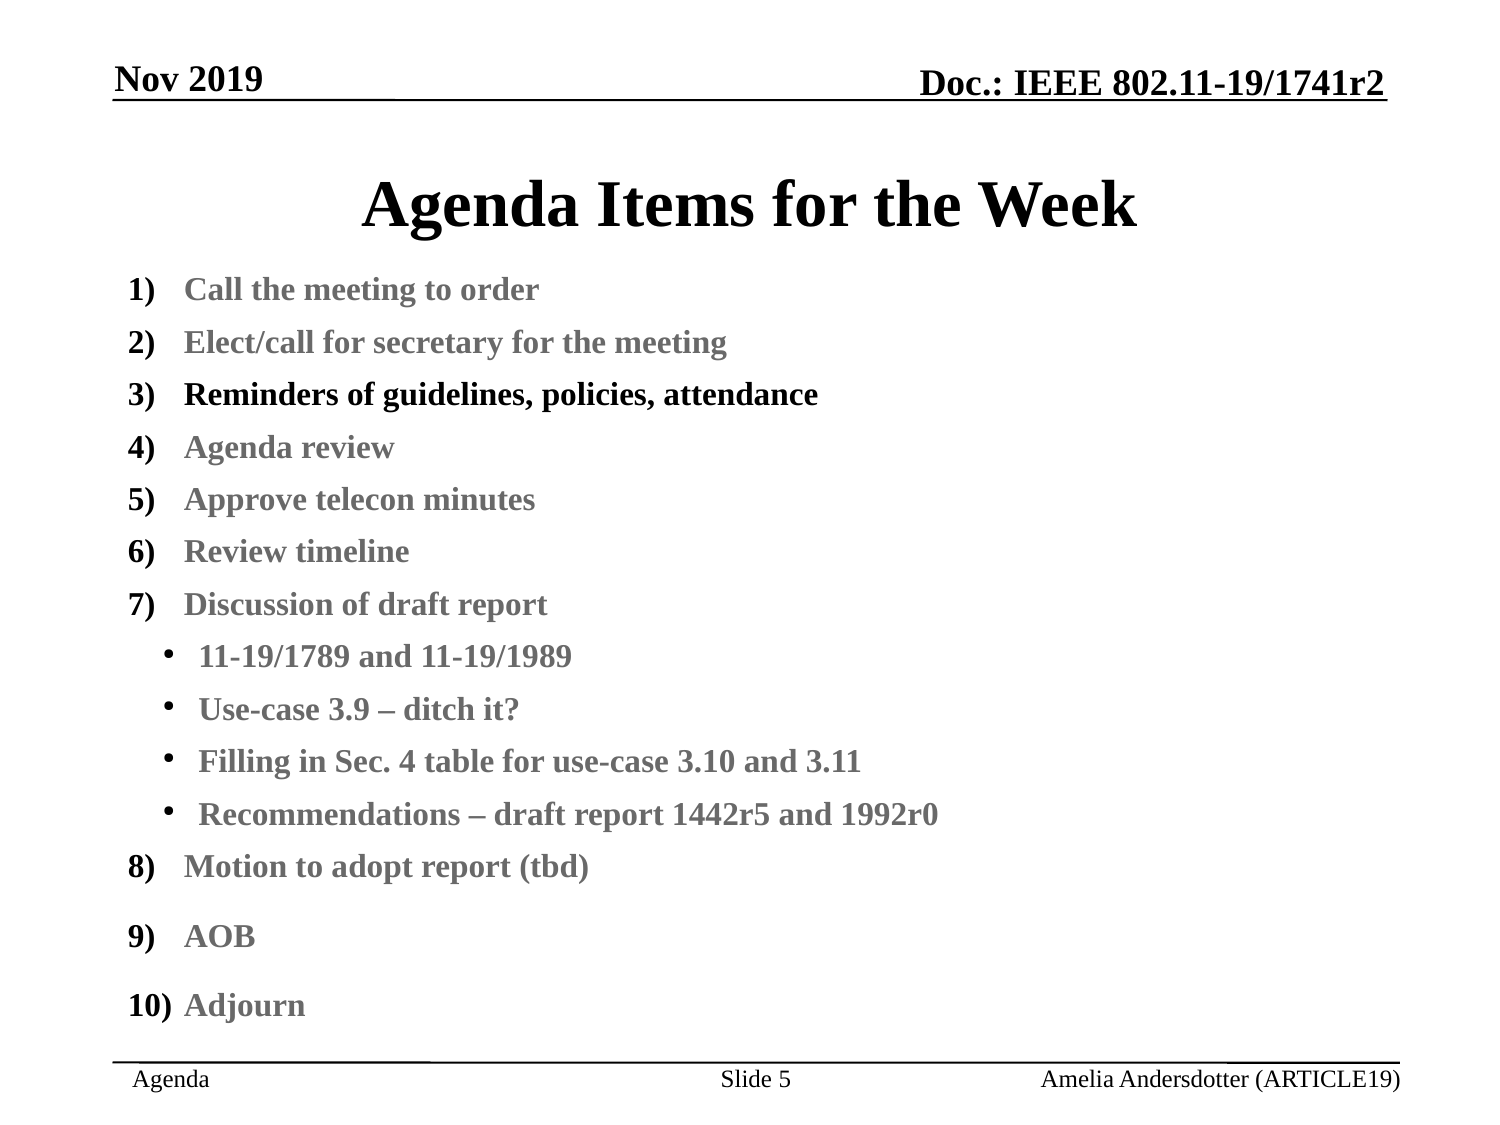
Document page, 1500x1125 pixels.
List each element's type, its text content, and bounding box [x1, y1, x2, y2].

text_box Call the meeting to order Elect/call for secretary for the meeting Reminders of guidelines, policies, attendance Agenda review Approve telecon minutes Review timeline Discussion of draft report 11-19/1789 and 11-19/1989 Use-case 3.9 – ditch it? Filling in Sec. 4 table for use-case 3.10 and 3.11 Recommendations – draft report 1442r5 and 1992r0 Motion to adopt report (tbd) AOB Adjourn [112, 287, 1387, 1040]
text_box Amelia Andersdotter (ARTICLE19) [878, 1062, 1401, 1092]
text_box Agenda Items for the Week [112, 112, 1387, 287]
text_box Nov 2019 [114, 54, 422, 99]
text_box Slide <number> [712, 1062, 799, 1122]
